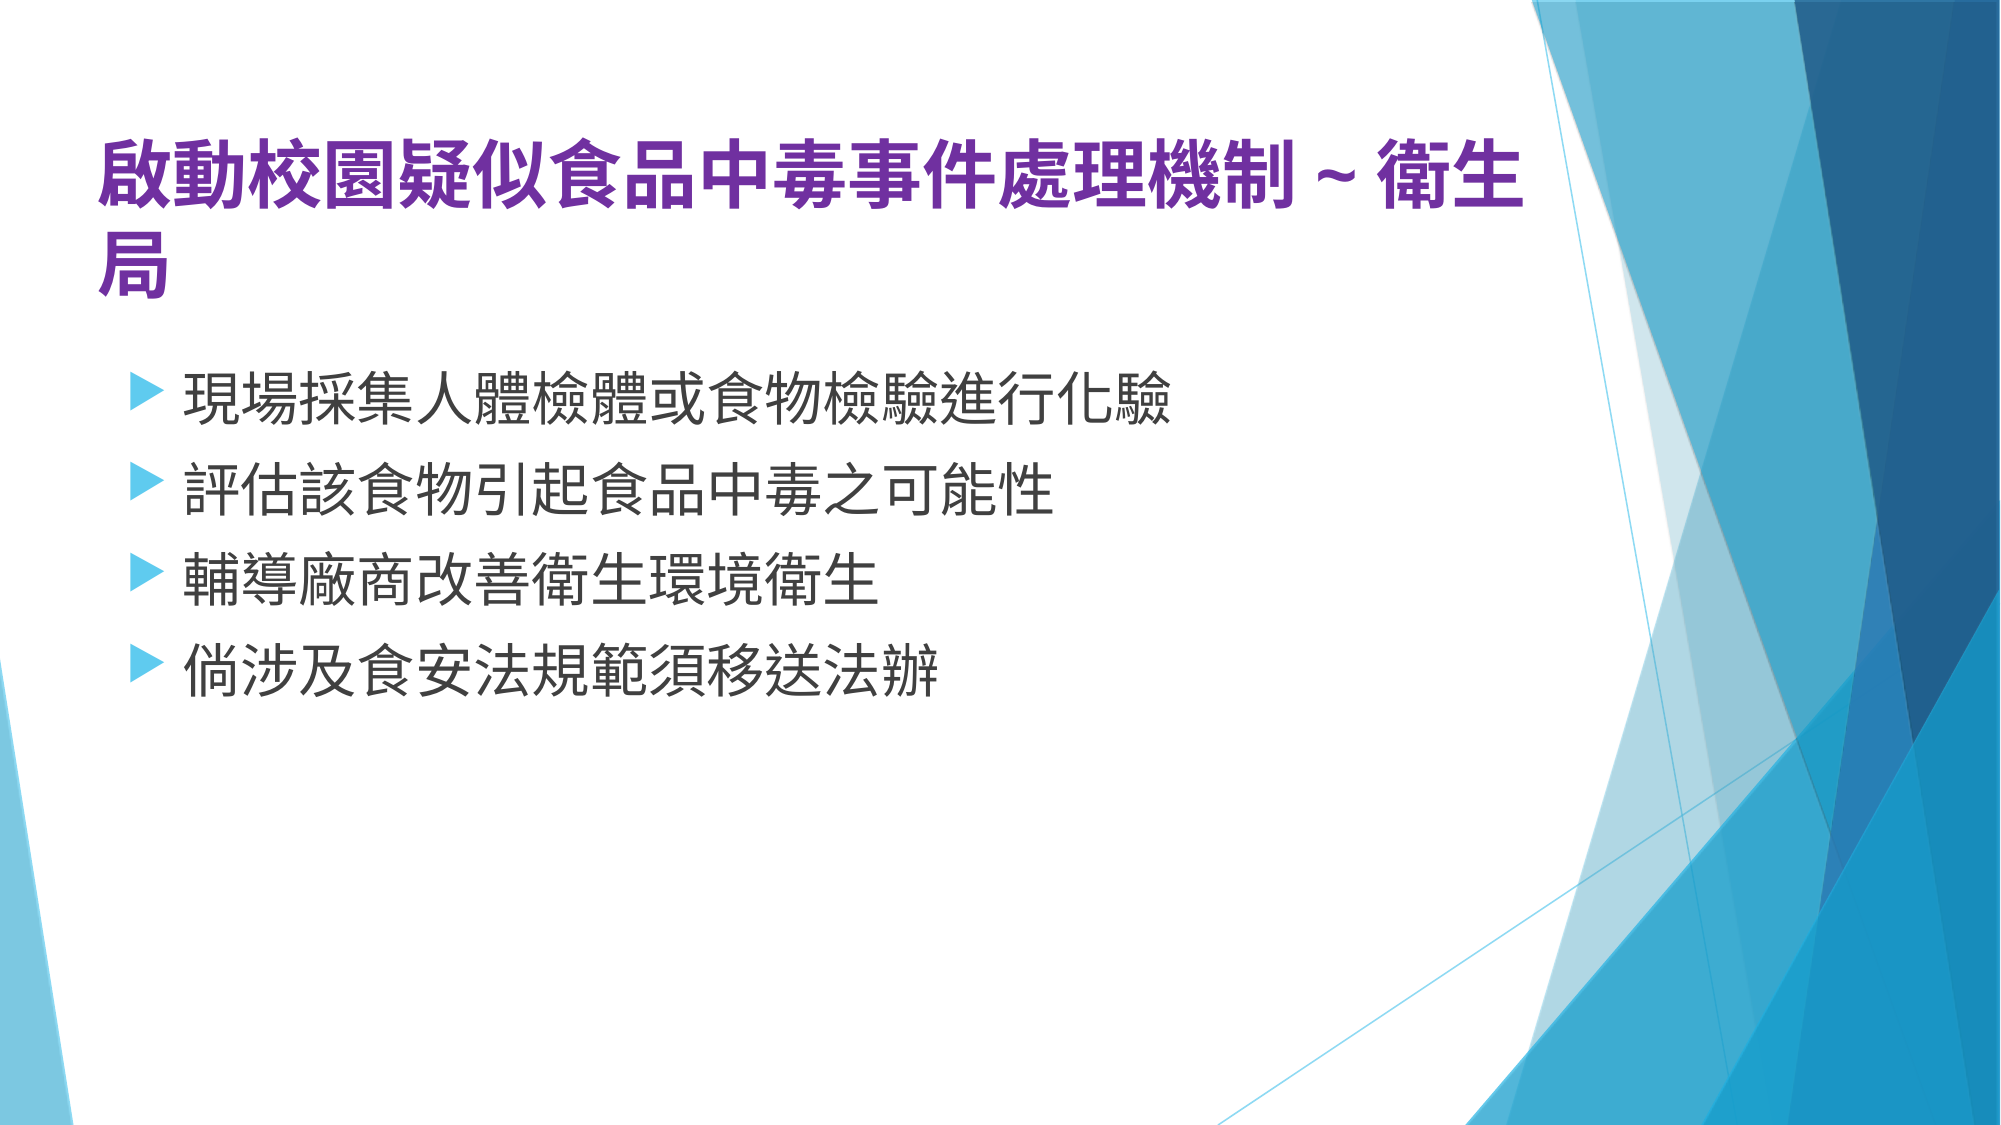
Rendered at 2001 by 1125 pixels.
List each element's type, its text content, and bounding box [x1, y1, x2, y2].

title 啟動校園疑似食品中毒事件處理機制~衛生局 [82, 119, 1613, 237]
list 現場採集人體檢體或食物檢驗進行化驗 評估該食物引起食品中毒之可能性 輔導廠商改善衛生環境衛生 倘涉及食安法規範須移送法辦 [111, 354, 1522, 992]
